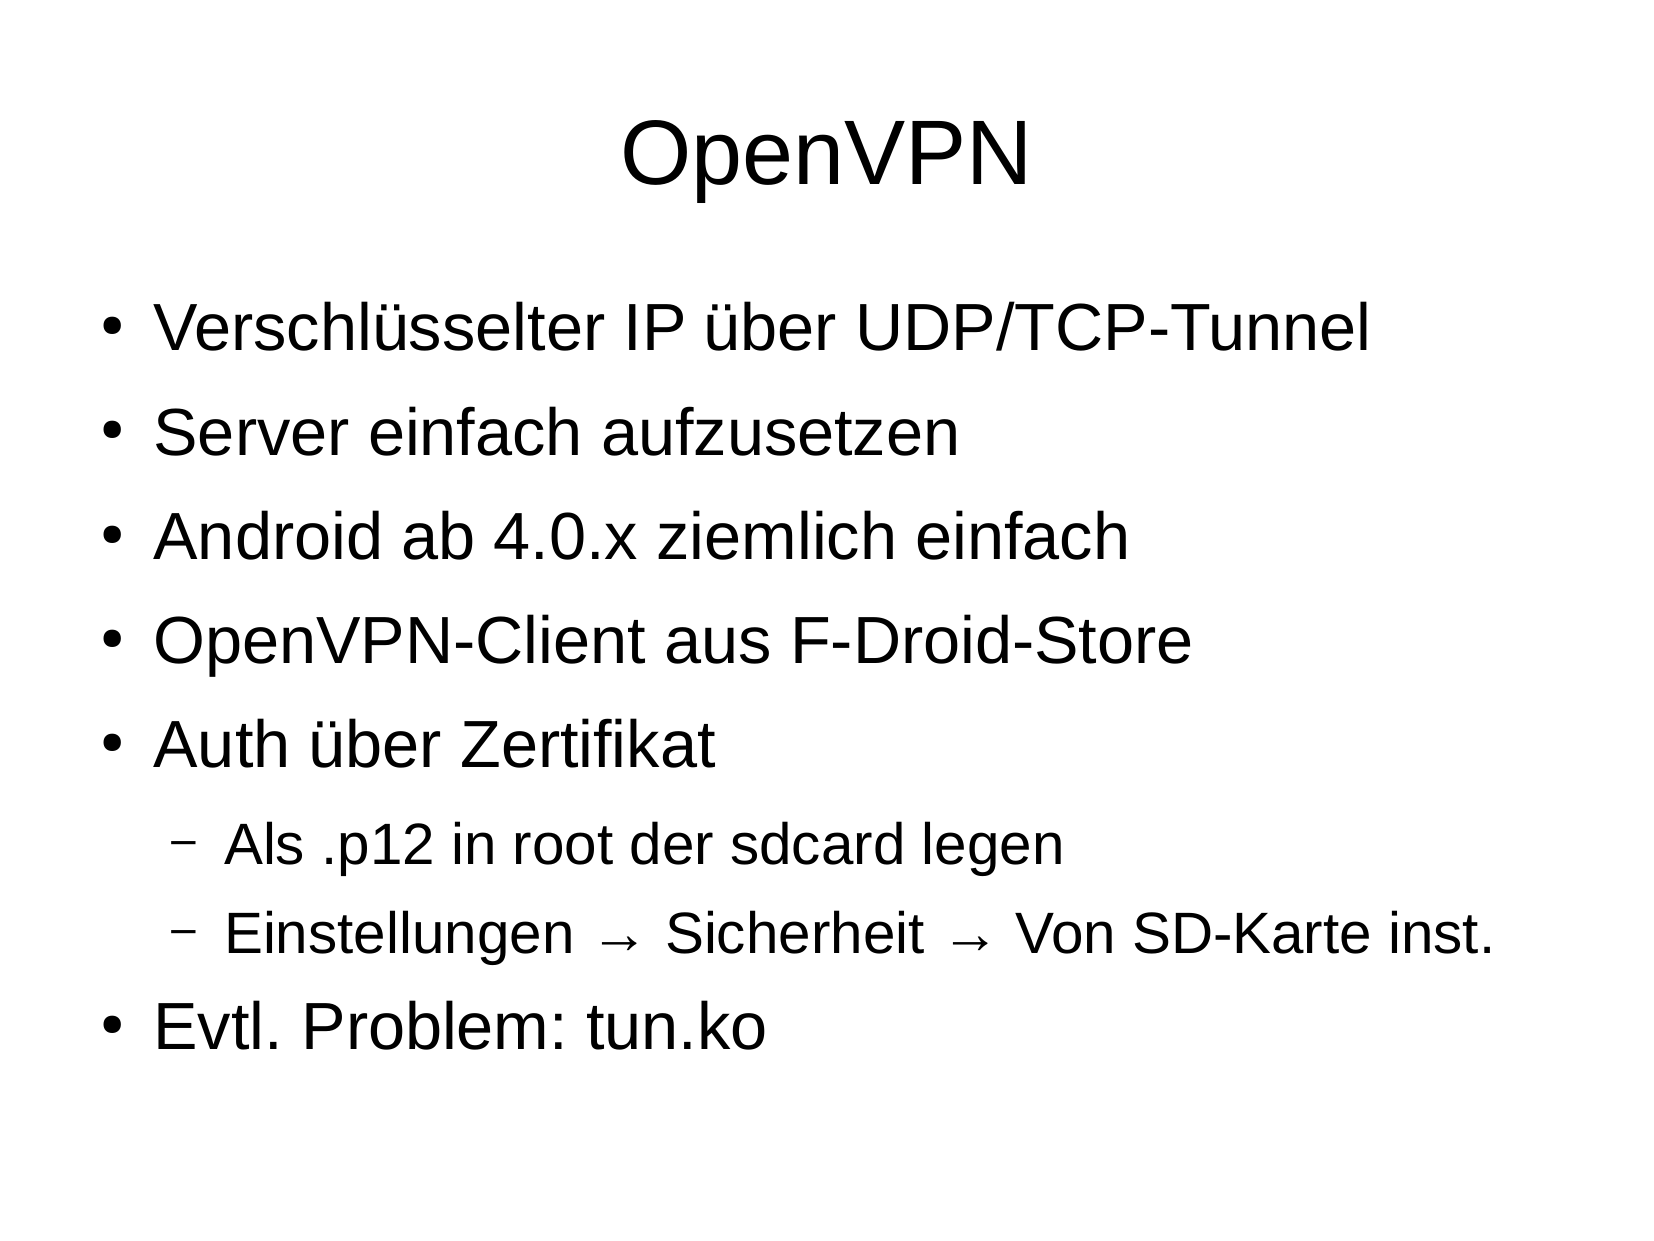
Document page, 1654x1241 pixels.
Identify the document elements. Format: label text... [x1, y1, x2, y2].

title OpenVPN [82, 49, 1571, 257]
list Verschlüsselter IP über UDP/TCP-Tunnel Server einfach aufzusetzen Android ab 4.0.x ziemlich einfach OpenVPN-Client aus F-Droid-Store Auth über Zertifikat Als .p12 in root der sdcard legen Einstellungen → Sicherheit → Von SD-Karte inst. Evtl. Problem: tun.ko [82, 290, 1538, 1146]
